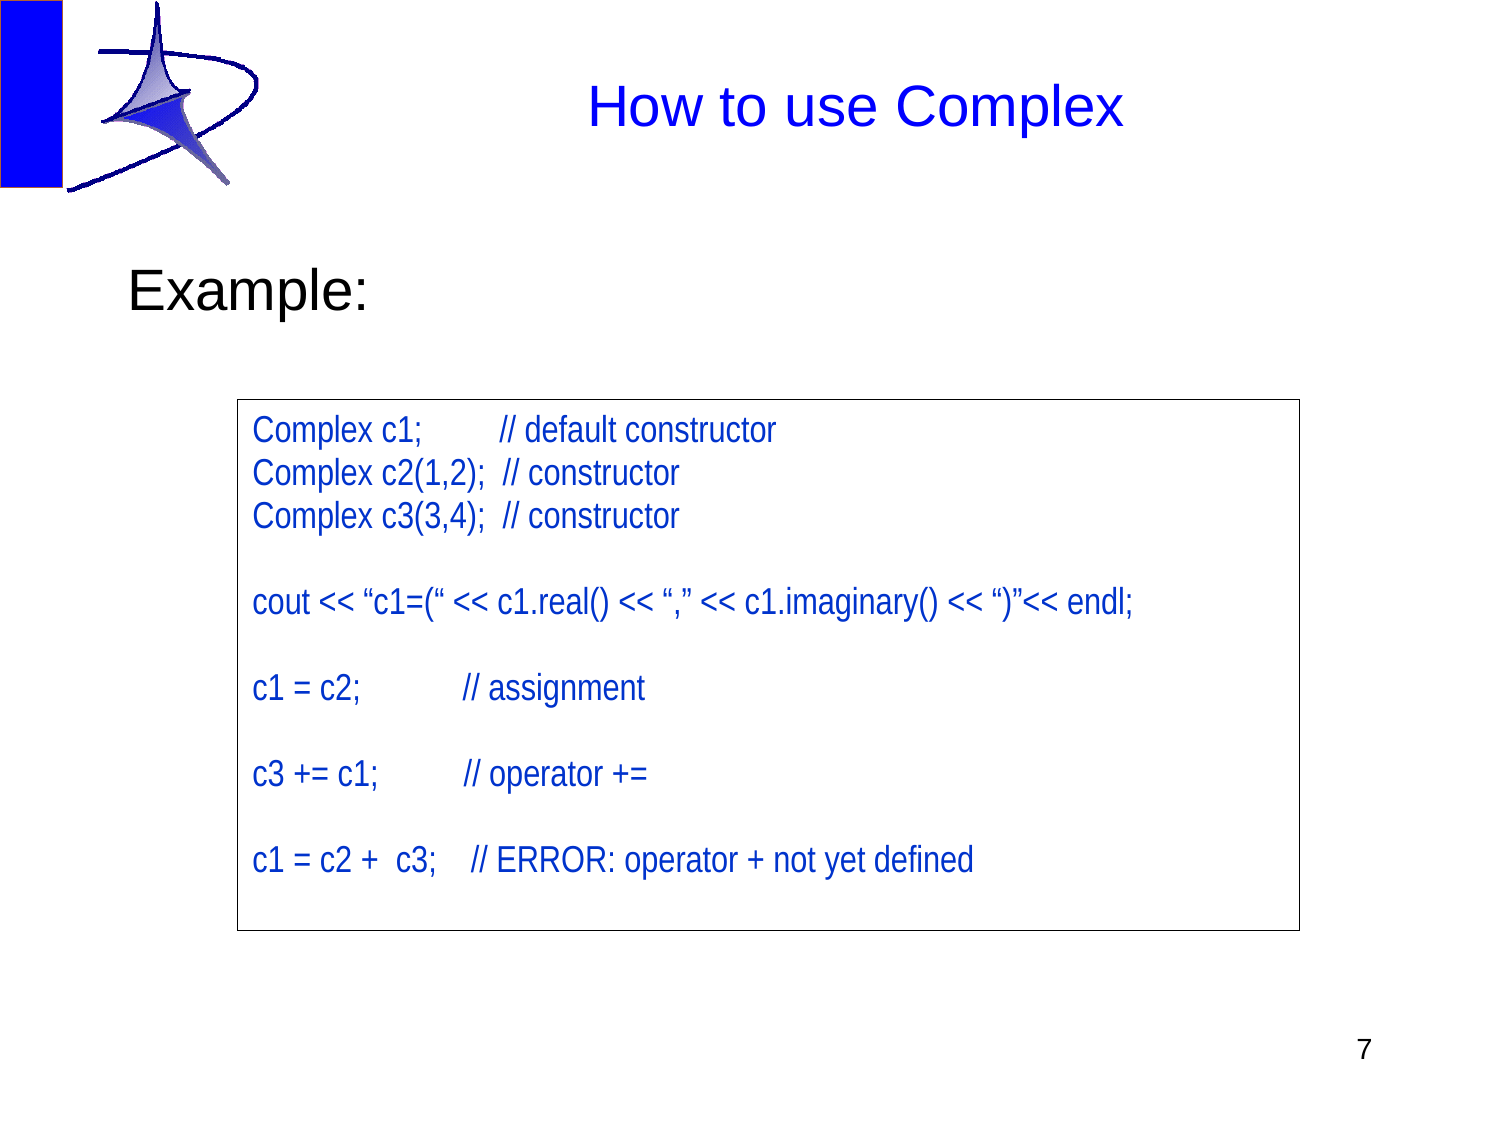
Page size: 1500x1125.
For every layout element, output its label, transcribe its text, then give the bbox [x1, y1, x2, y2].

text_box Complex c1; // default constructor Complex c2(1,2); // constructor Complex c3(3,4); // constructor cout << “c1=(“ << c1.real() << “,” << c1.imaginary() << “)”<< endl; c1 = c2; // assignment c3 += c1; // operator += c1 = c2 + c3; // ERROR: operator + not yet defined [237, 399, 1300, 931]
list Example: [112, 249, 1450, 348]
title How to use Complex [262, 24, 1450, 188]
picture [62, 0, 263, 197]
